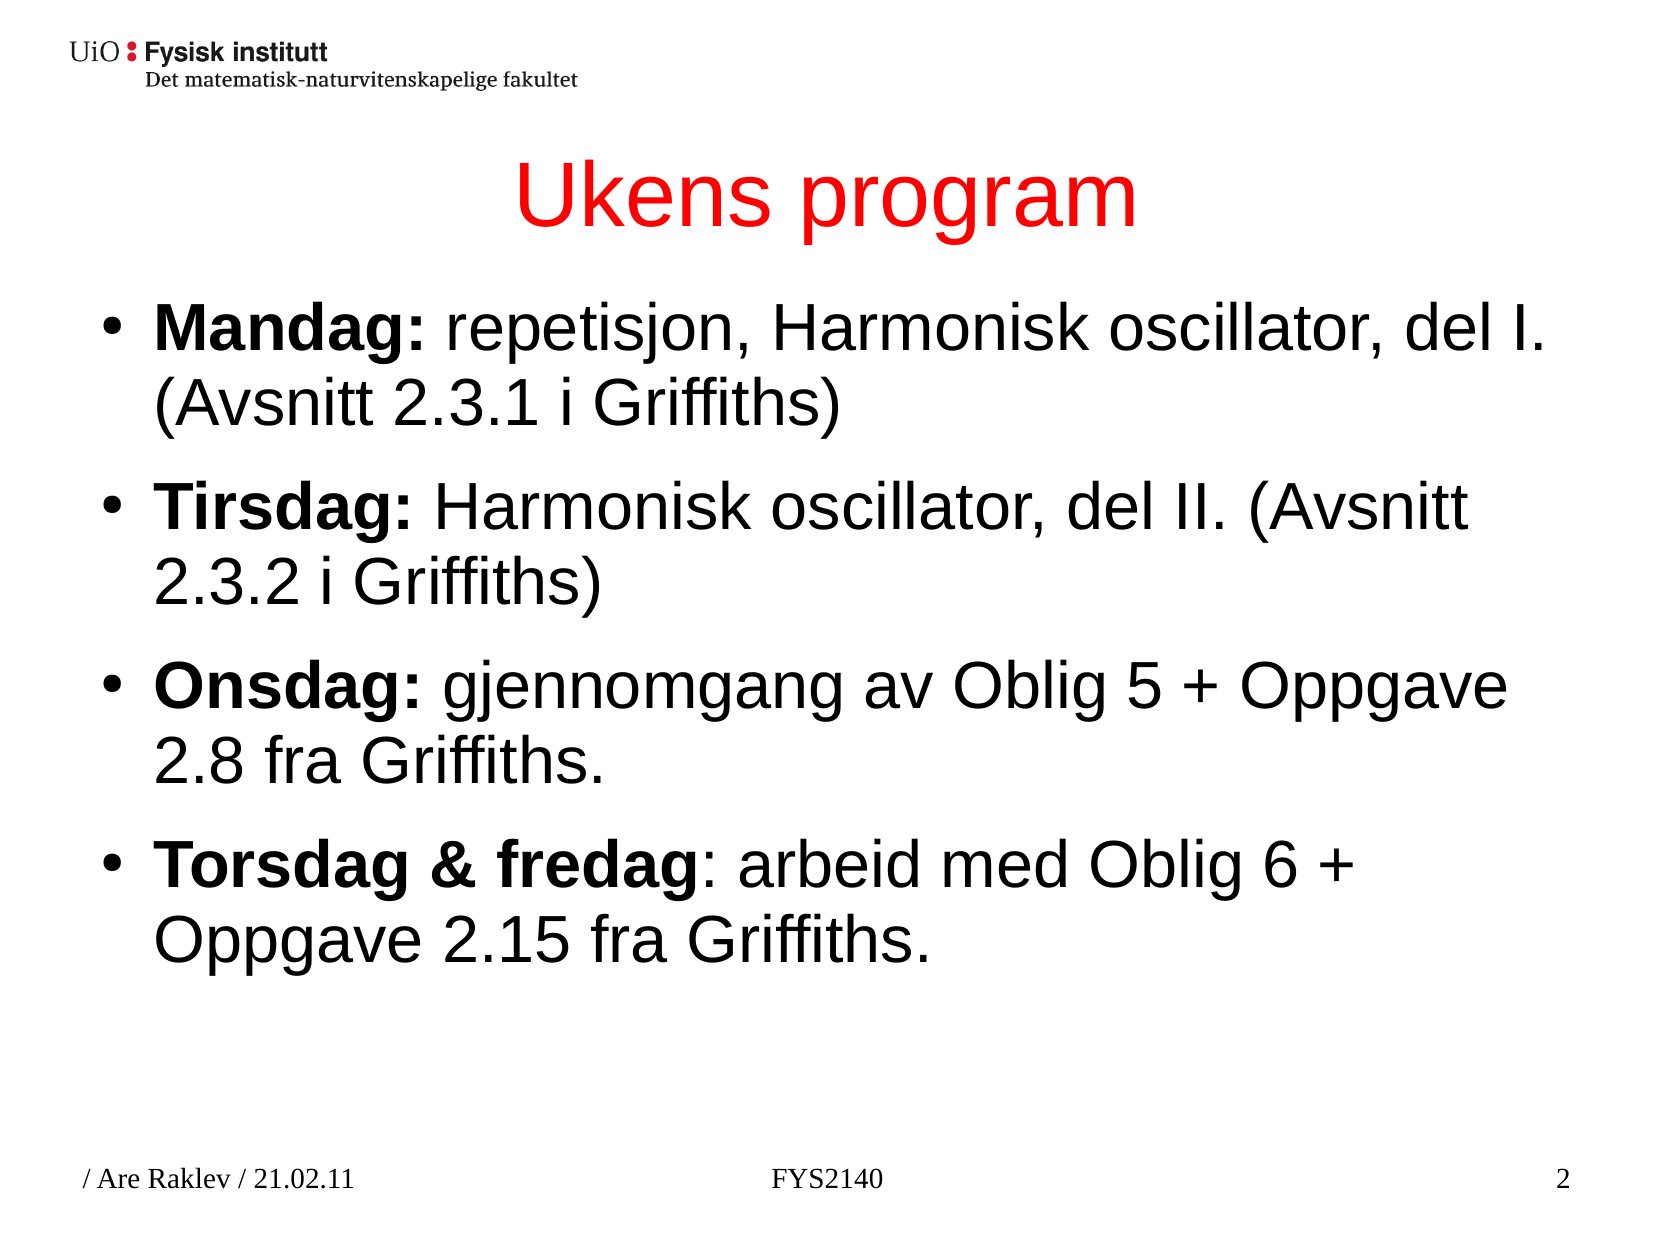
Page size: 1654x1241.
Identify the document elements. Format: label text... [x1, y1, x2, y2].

title Ukens program [82, 90, 1571, 290]
picture [68, 37, 581, 93]
list Mandag: repetisjon, Harmonisk oscillator, del I. (Avsnitt 2.3.1 i Griffiths) Tirsdag: Harmonisk oscillator, del II. (Avsnitt 2.3.2 i Griffiths) Onsdag: gjennomgang av Oblig 5 + Oppgave 2.8 fra Griffiths. Torsdag & fredag: arbeid med Oblig 6 + Oppgave 2.15 fra Griffiths. [82, 290, 1613, 1094]
